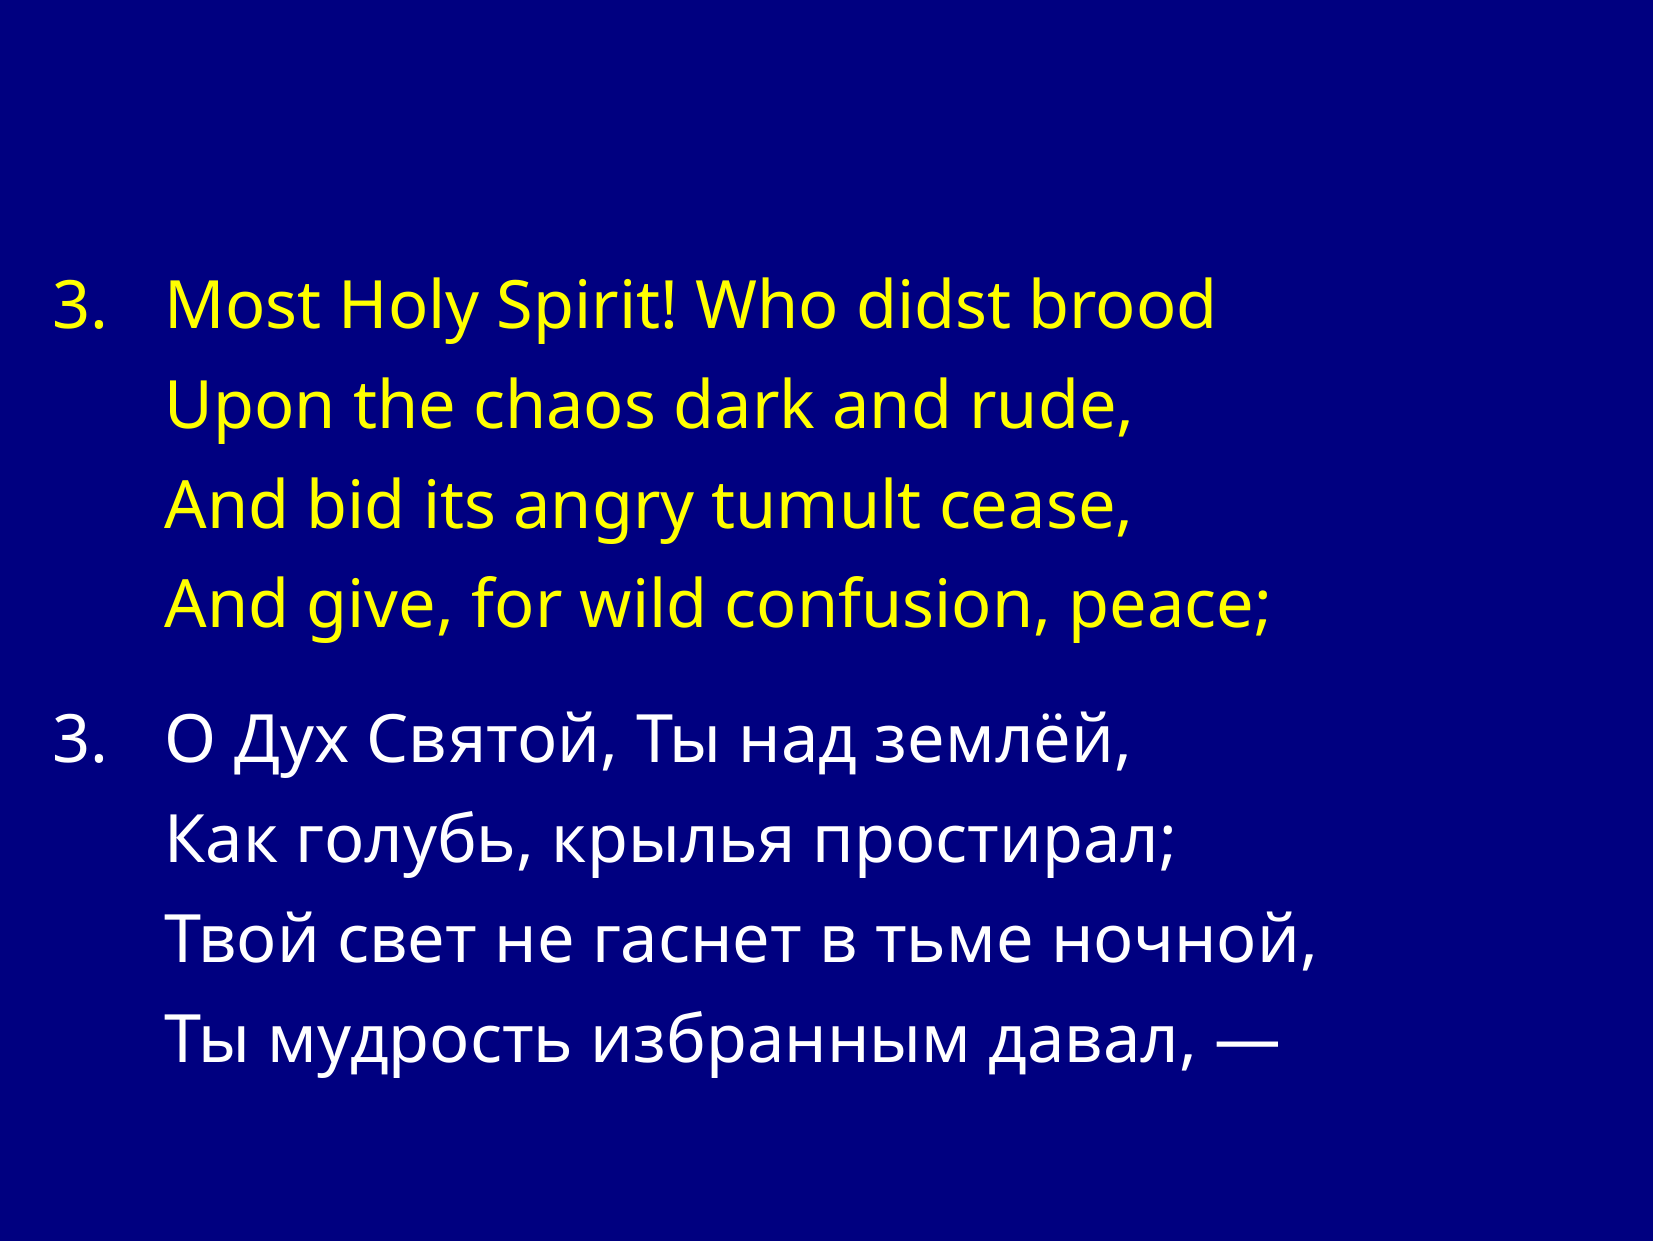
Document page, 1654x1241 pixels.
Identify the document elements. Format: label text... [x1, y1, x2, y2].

text_box 3. Most Holy Spirit! Who didst brood Upon the chaos dark and rude, And bid its angry tumult cease, And give, for wild confusion, peace; [37, 150, 1651, 638]
text_box 3. О Дух Святой, Ты над землёй, Как голубь, крылья простирал; Твой свет не гаснет в тьме ночной, Ты мудрость избранным давал, ― [37, 675, 1576, 1163]
